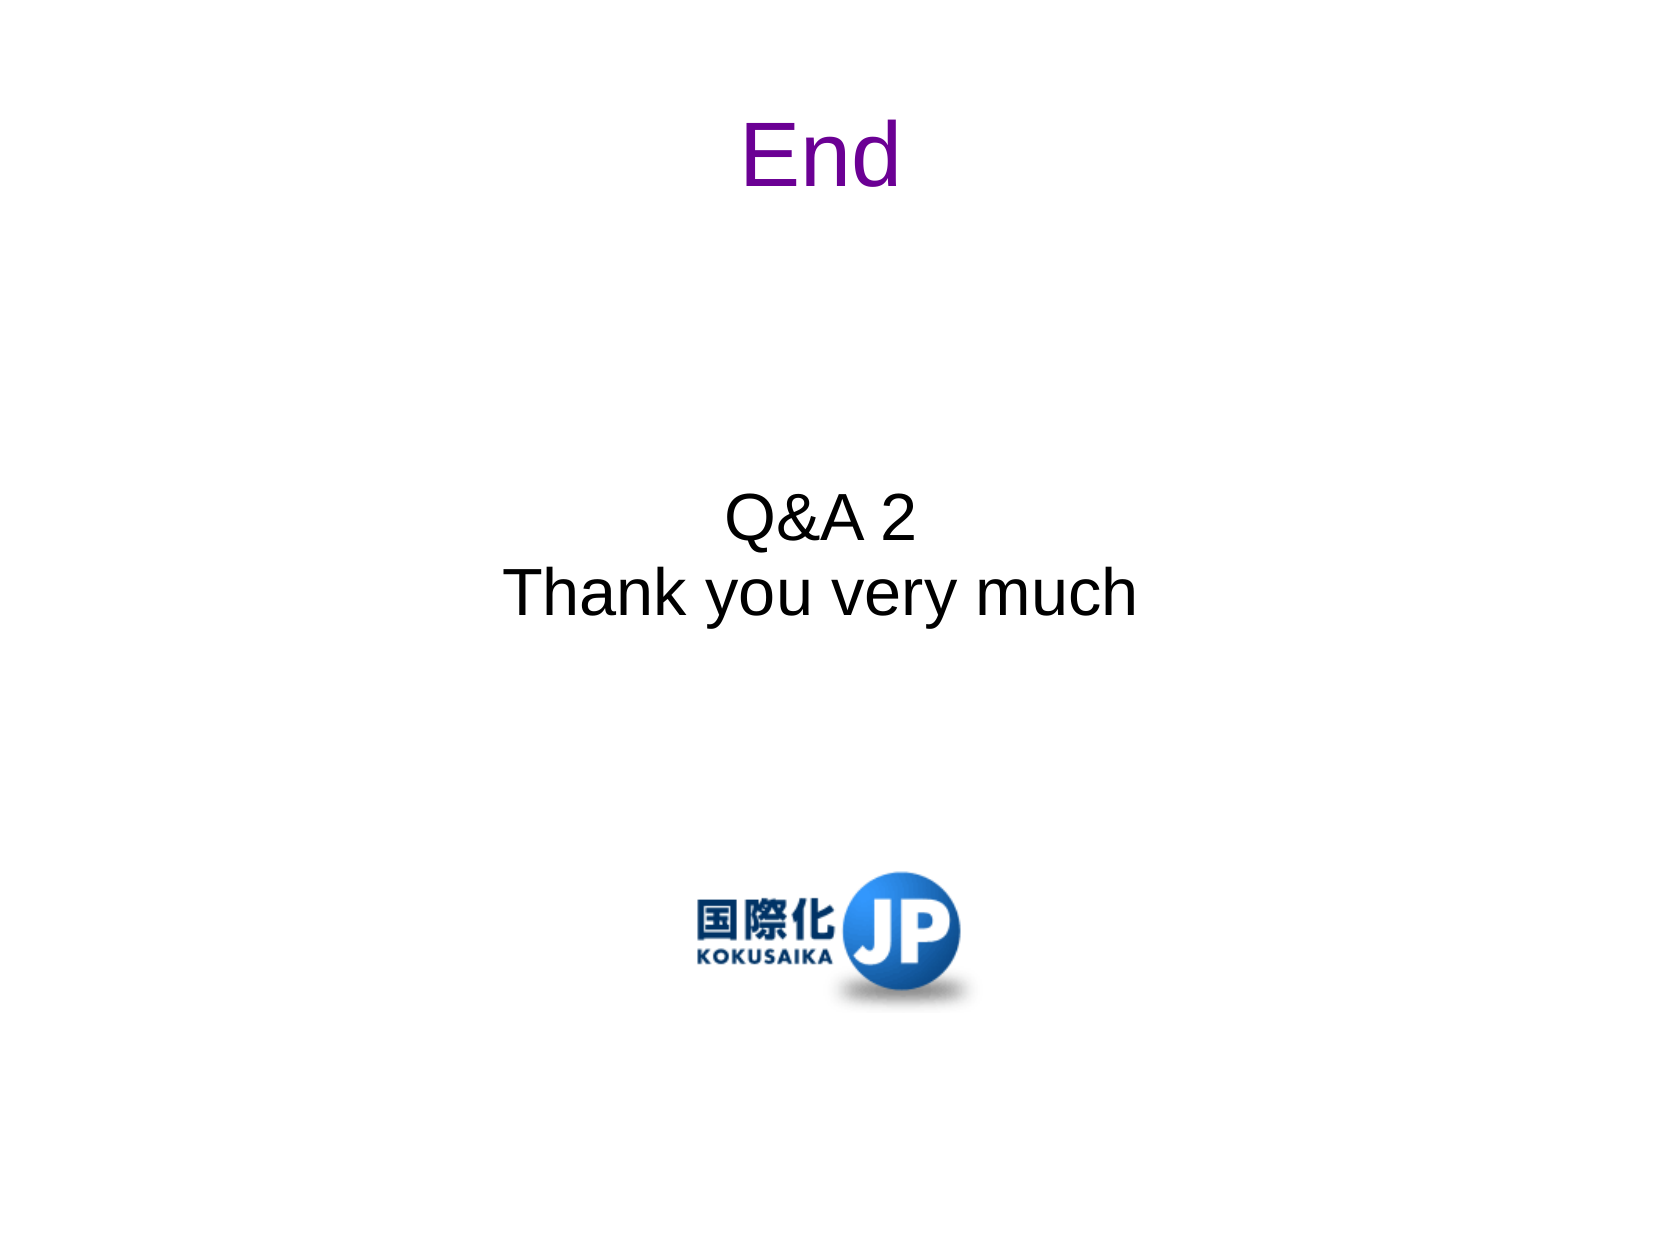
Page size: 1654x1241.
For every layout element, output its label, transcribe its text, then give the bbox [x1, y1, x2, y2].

title End [76, 59, 1565, 252]
subtitle Q&A 2 Thank you very much [76, 295, 1565, 1114]
